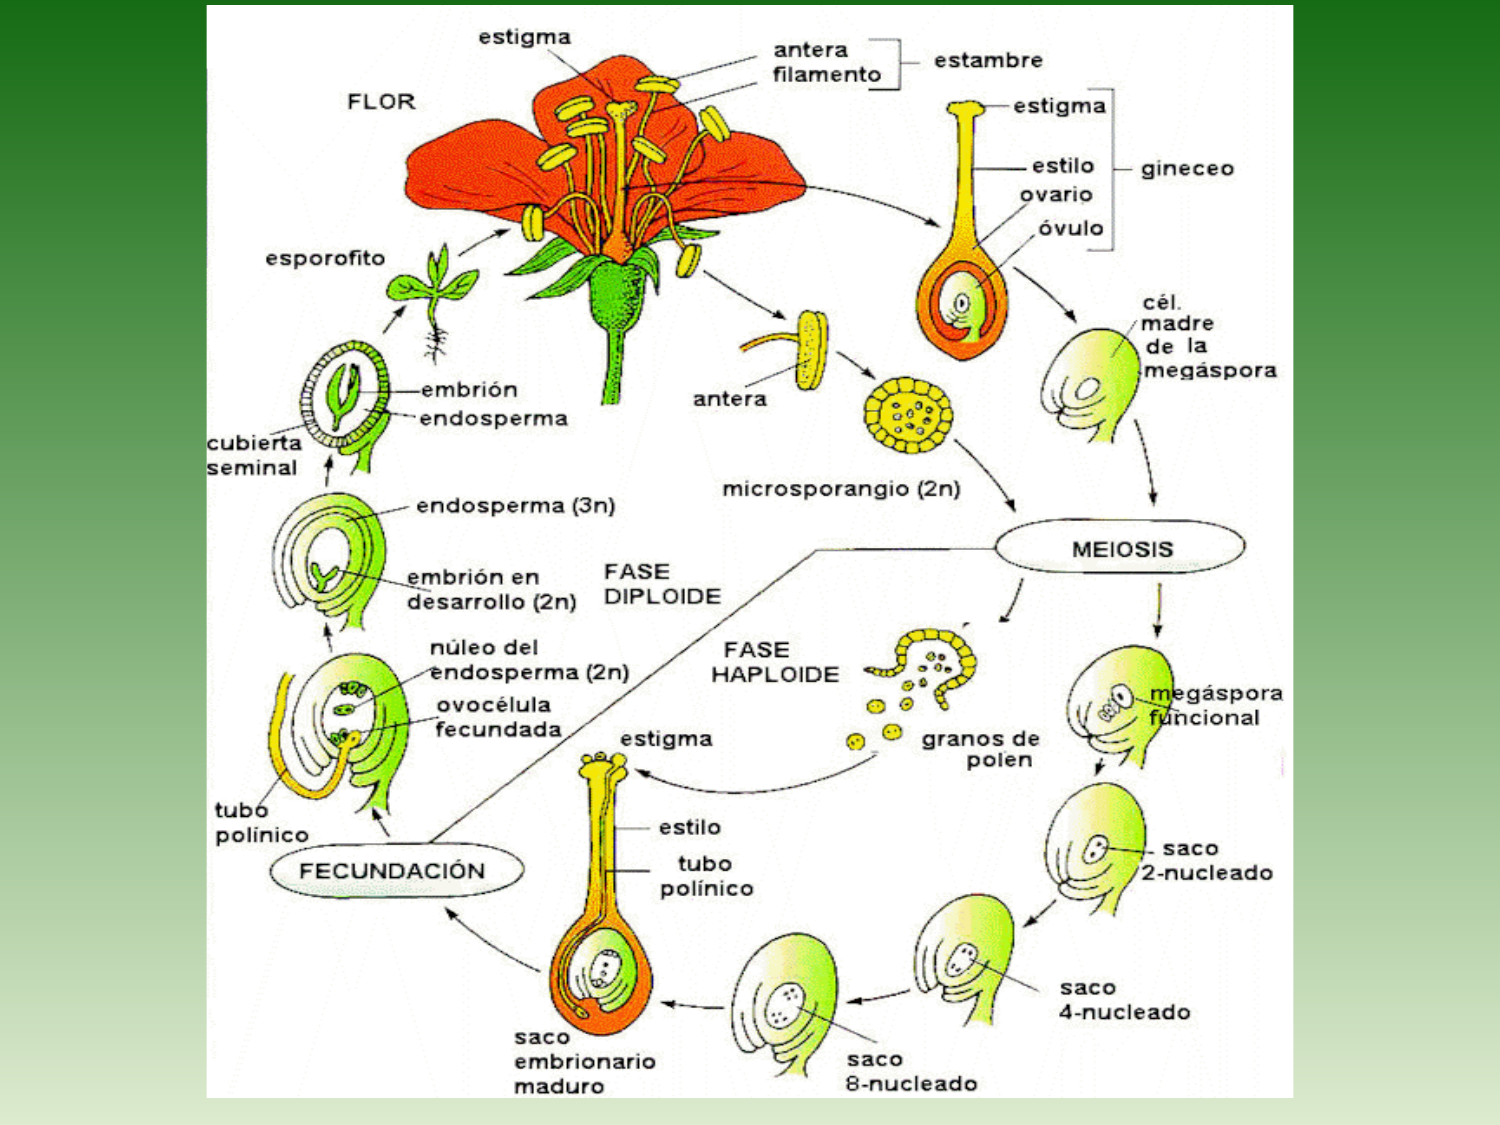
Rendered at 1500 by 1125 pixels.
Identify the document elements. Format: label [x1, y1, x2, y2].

picture [206, 5, 1294, 1098]
